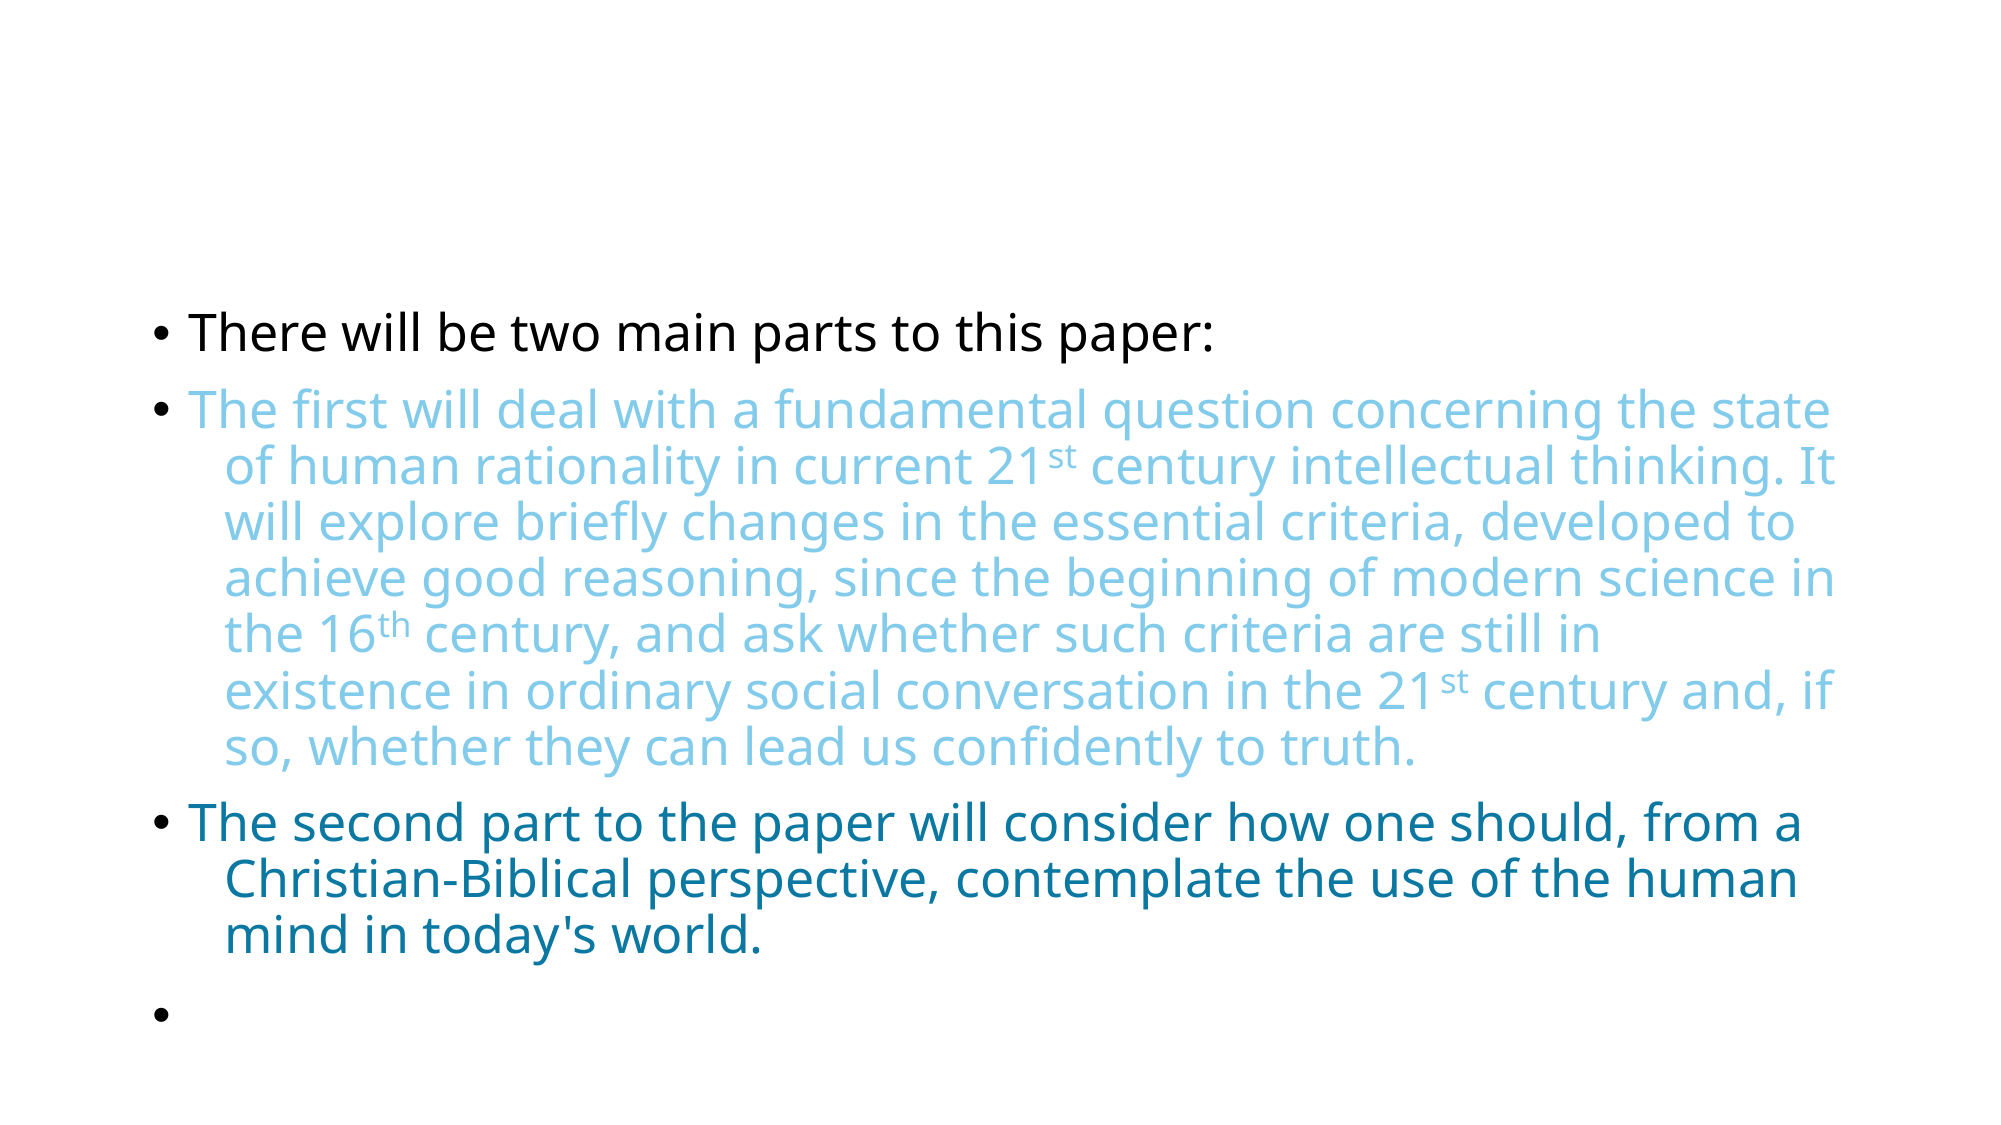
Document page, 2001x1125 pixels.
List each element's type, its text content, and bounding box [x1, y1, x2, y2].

list There will be two main parts to this paper: The first will deal with a fundamental question concerning the state of human rationality in current 21st century intellectual thinking. It will explore briefly changes in the essential criteria, developed to achieve good reasoning, since the beginning of modern science in the 16th century, and ask whether such criteria are still in existence in ordinary social conversation in the 21st century and, if so, whether they can lead us confidently to truth. The second part to the paper will consider how one should, from a Christian-Biblical perspective, contemplate the use of the human mind in today's world. [137, 299, 1863, 1014]
